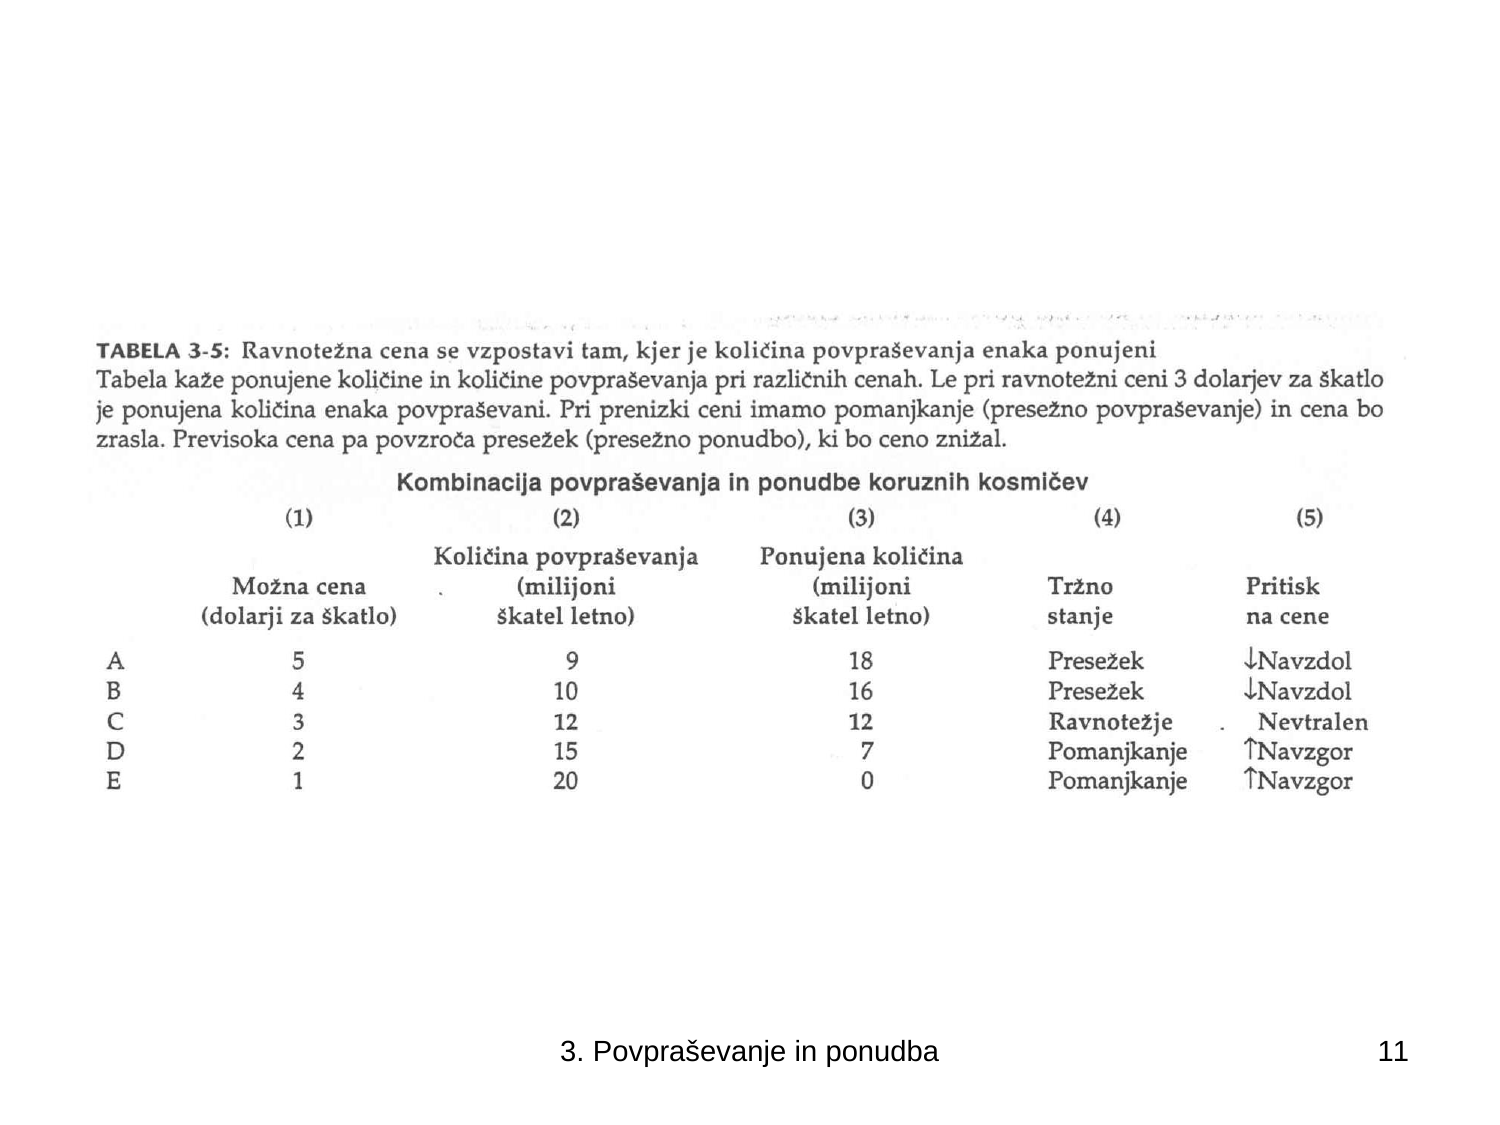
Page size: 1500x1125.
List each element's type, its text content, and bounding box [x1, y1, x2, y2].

picture [87, 311, 1413, 814]
text_box 3. Povpraševanje in ponudba [512, 1024, 988, 1103]
text_box <number> [1074, 1024, 1426, 1103]
